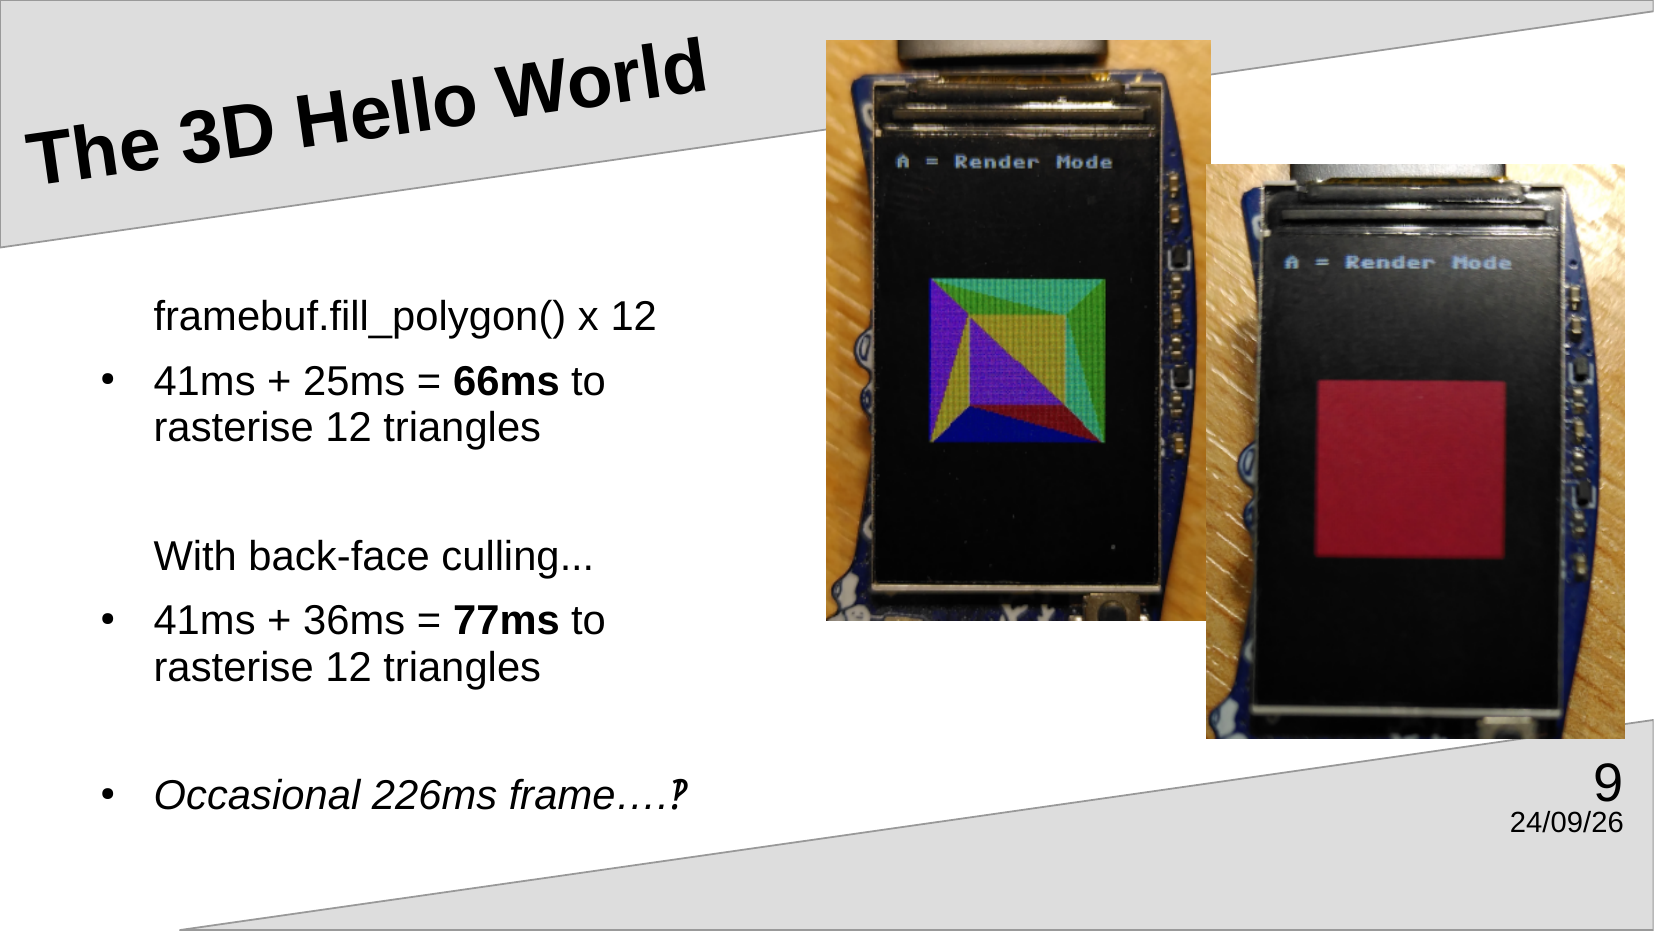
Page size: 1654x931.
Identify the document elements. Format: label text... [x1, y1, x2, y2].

title The 3D Hello World [16, 0, 1501, 239]
picture [826, 40, 1625, 739]
list framebuf.fill_polygon() x 12 41ms + 25ms = 66ms to rasterise 12 triangles With back-face culling... 41ms + 36ms = 77ms to rasterise 12 triangles Occasional 226ms frame….‽ [82, 292, 709, 833]
